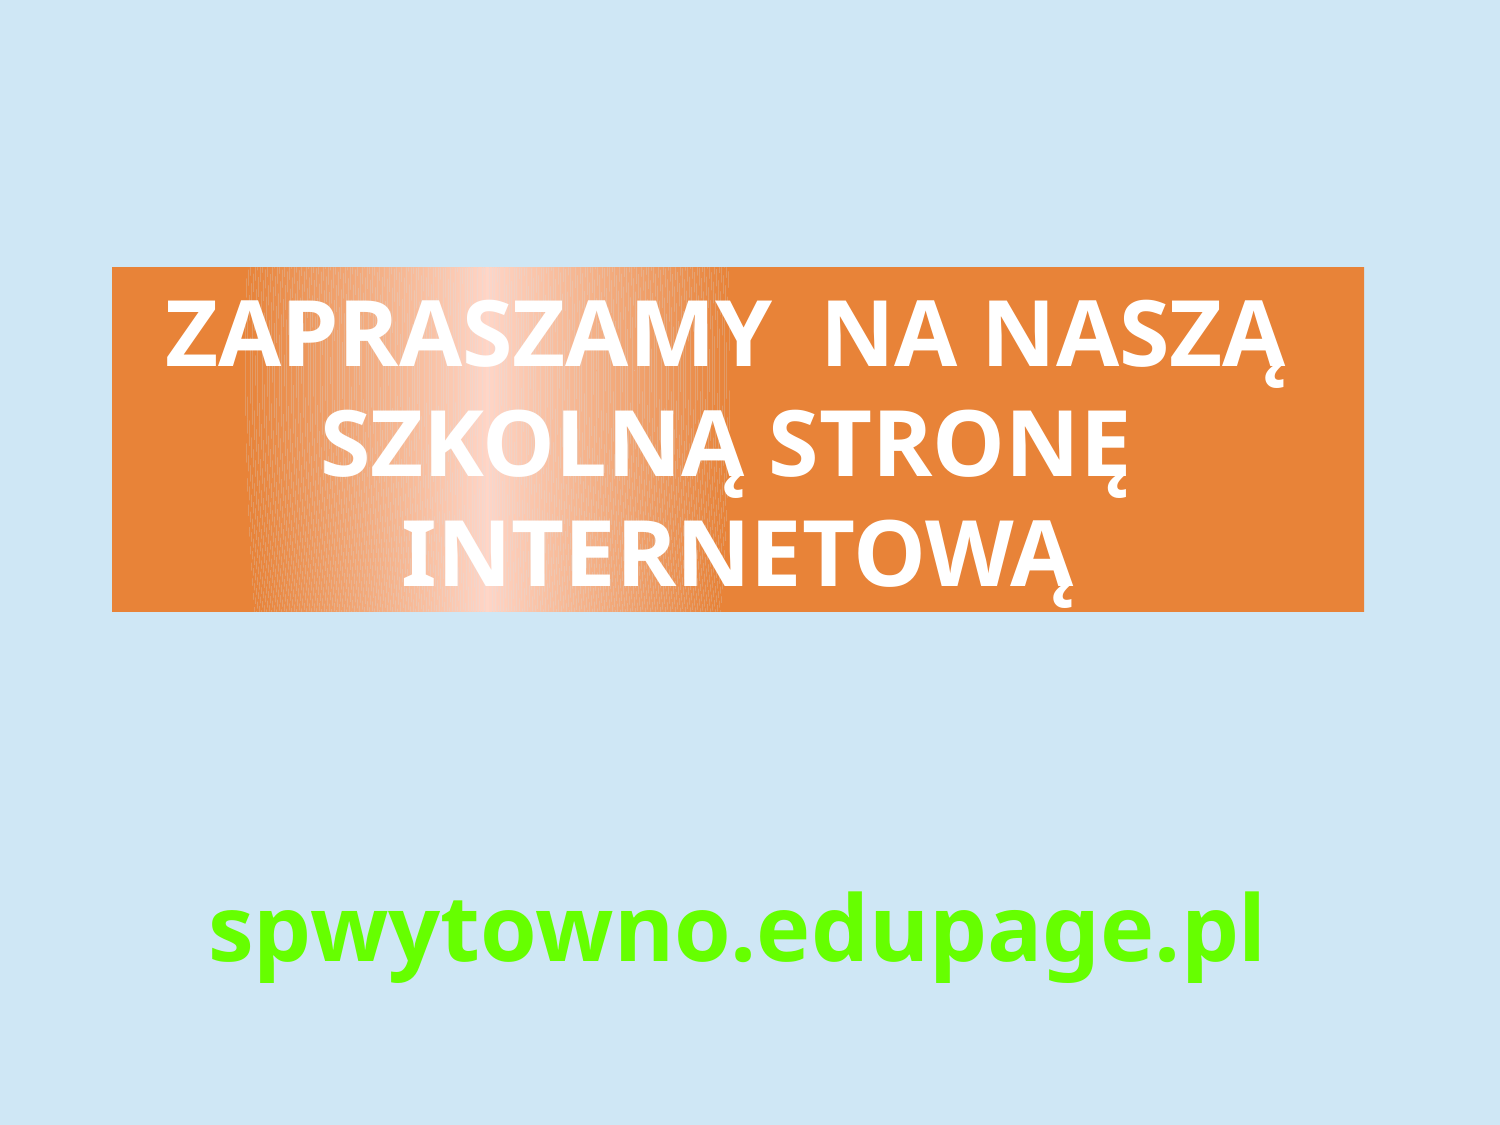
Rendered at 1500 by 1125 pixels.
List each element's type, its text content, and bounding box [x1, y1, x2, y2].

text_box ZAPRASZAMY NA NASZĄ SZKOLNĄ STRONĘ INTERNETOWĄ [112, 267, 1365, 612]
text_box spwytowno.edupage.pl [70, 862, 1406, 987]
